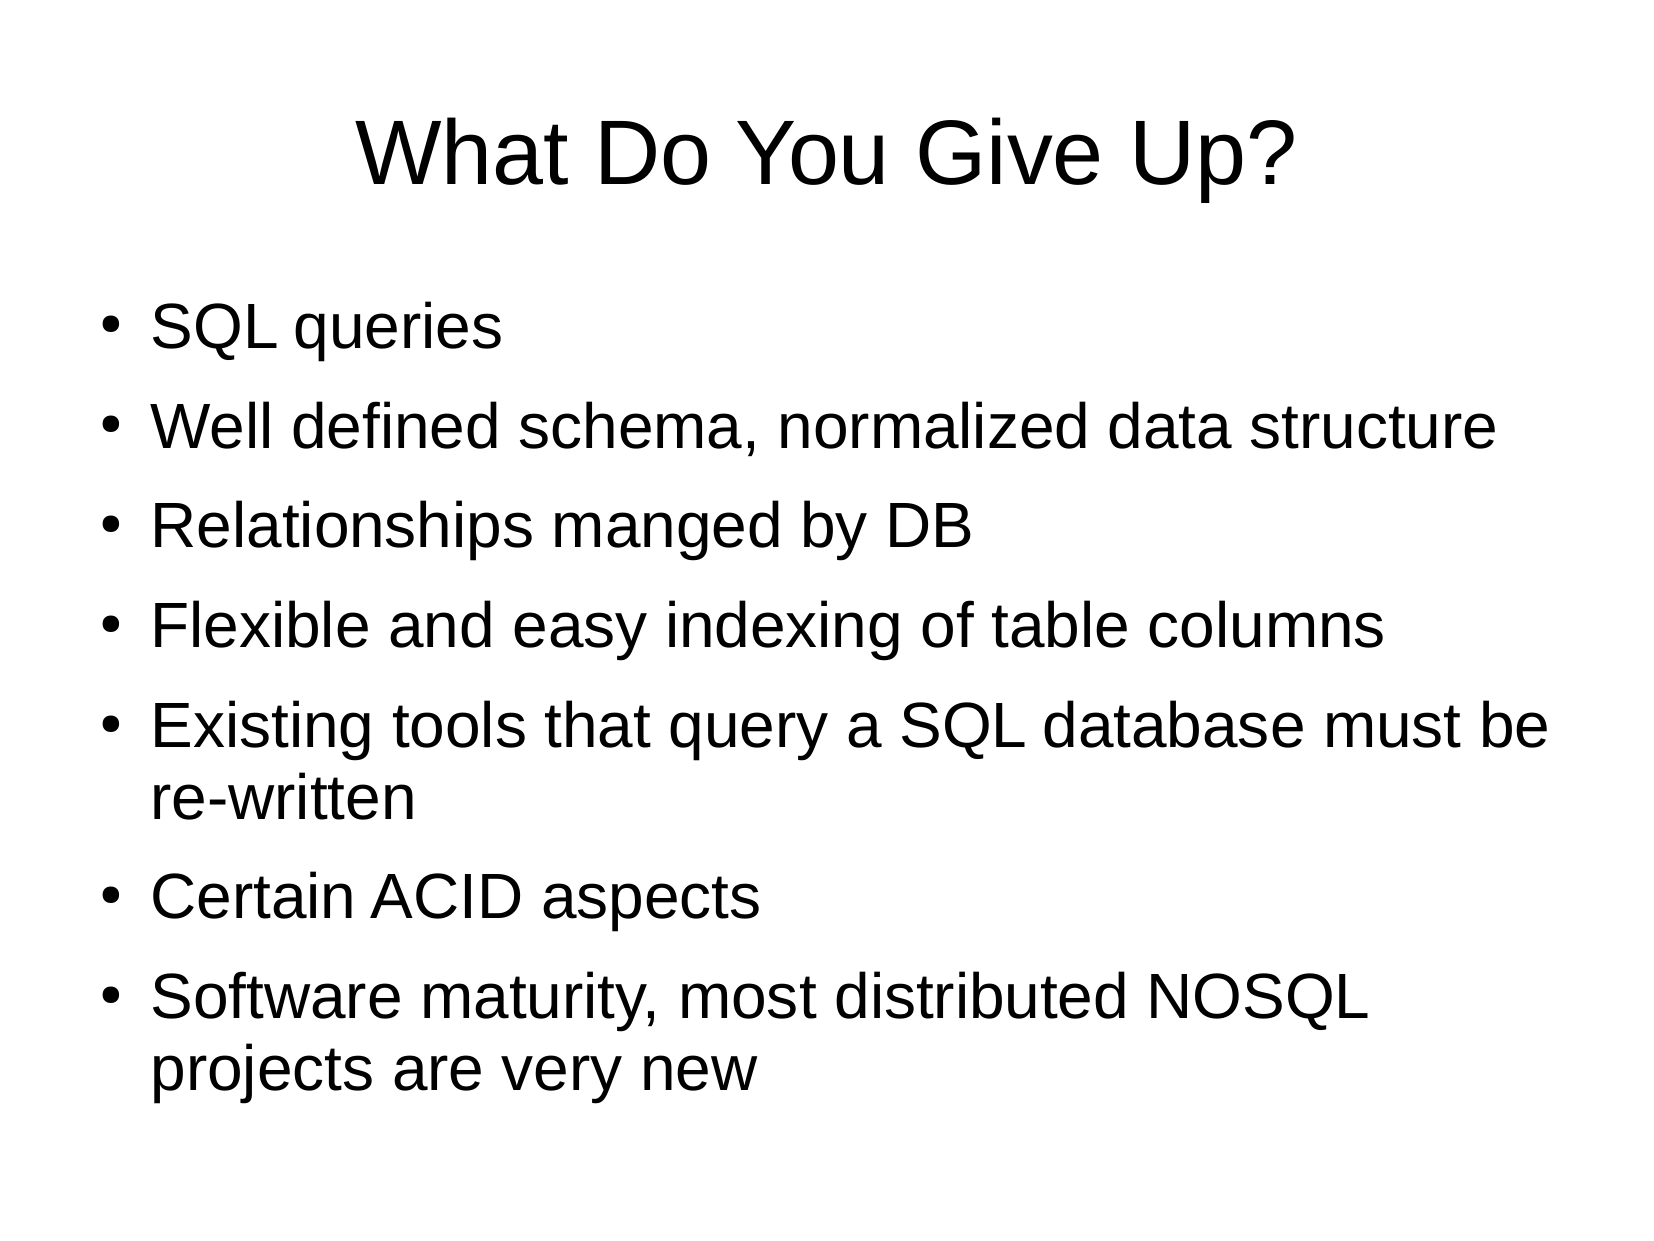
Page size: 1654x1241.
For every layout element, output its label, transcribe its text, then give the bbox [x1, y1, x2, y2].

title What Do You Give Up? [82, 56, 1571, 250]
list SQL queries Well defined schema, normalized data structure Relationships manged by DB Flexible and easy indexing of table columns Existing tools that query a SQL database must be re-written Certain ACID aspects Software maturity, most distributed NOSQL projects are very new [82, 290, 1571, 1109]
